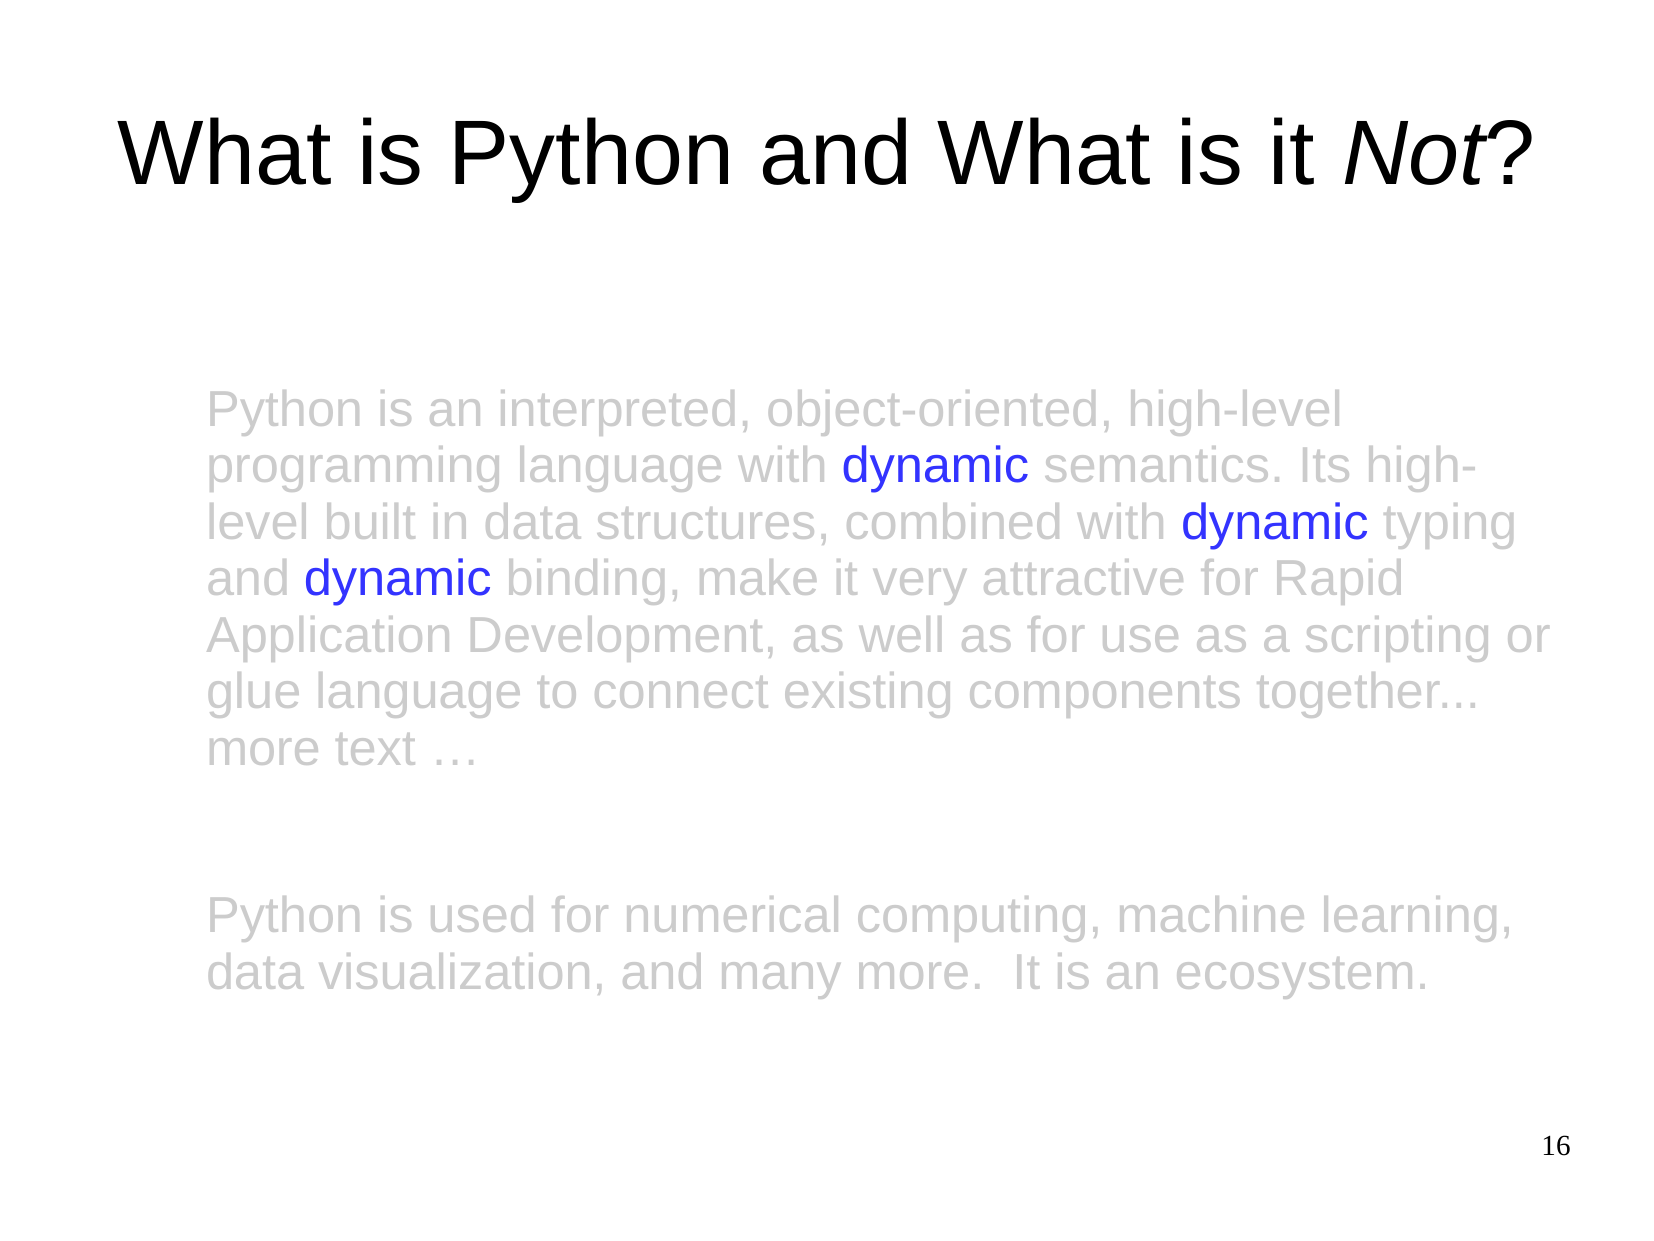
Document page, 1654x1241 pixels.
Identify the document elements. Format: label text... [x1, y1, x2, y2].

list Python is an interpreted, object-oriented, high-level programming language with dynamic semantics. Its high-level built in data structures, combined with dynamic typing and dynamic binding, make it very attractive for Rapid Application Development, as well as for use as a scripting or glue language to connect existing components together... more text … Python is used for numerical computing, machine learning, data visualization, and many more. It is an ecosystem. [82, 290, 1571, 1010]
title What is Python and What is it Not? [82, 49, 1571, 257]
